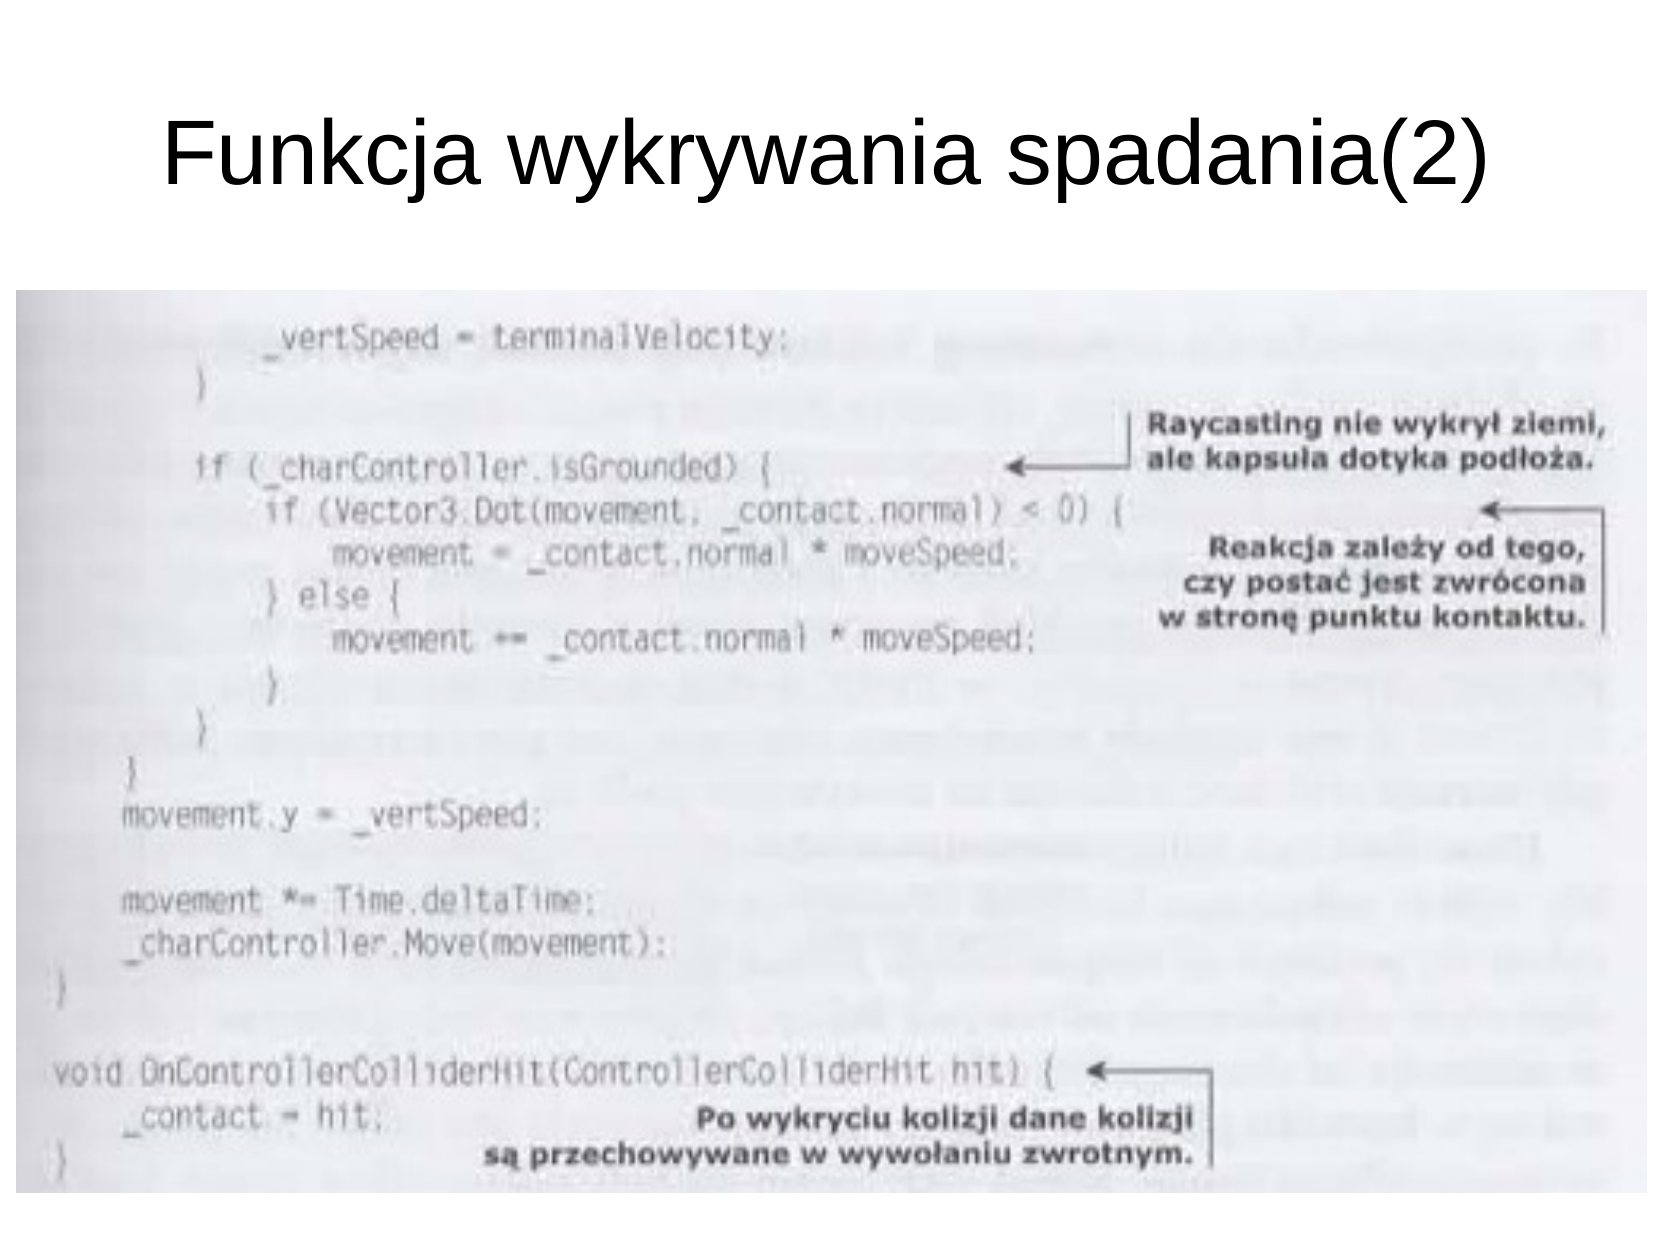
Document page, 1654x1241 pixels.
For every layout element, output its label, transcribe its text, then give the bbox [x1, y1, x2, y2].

title Funkcja wykrywania spadania(2) [82, 49, 1571, 257]
picture [16, 290, 1647, 1193]
